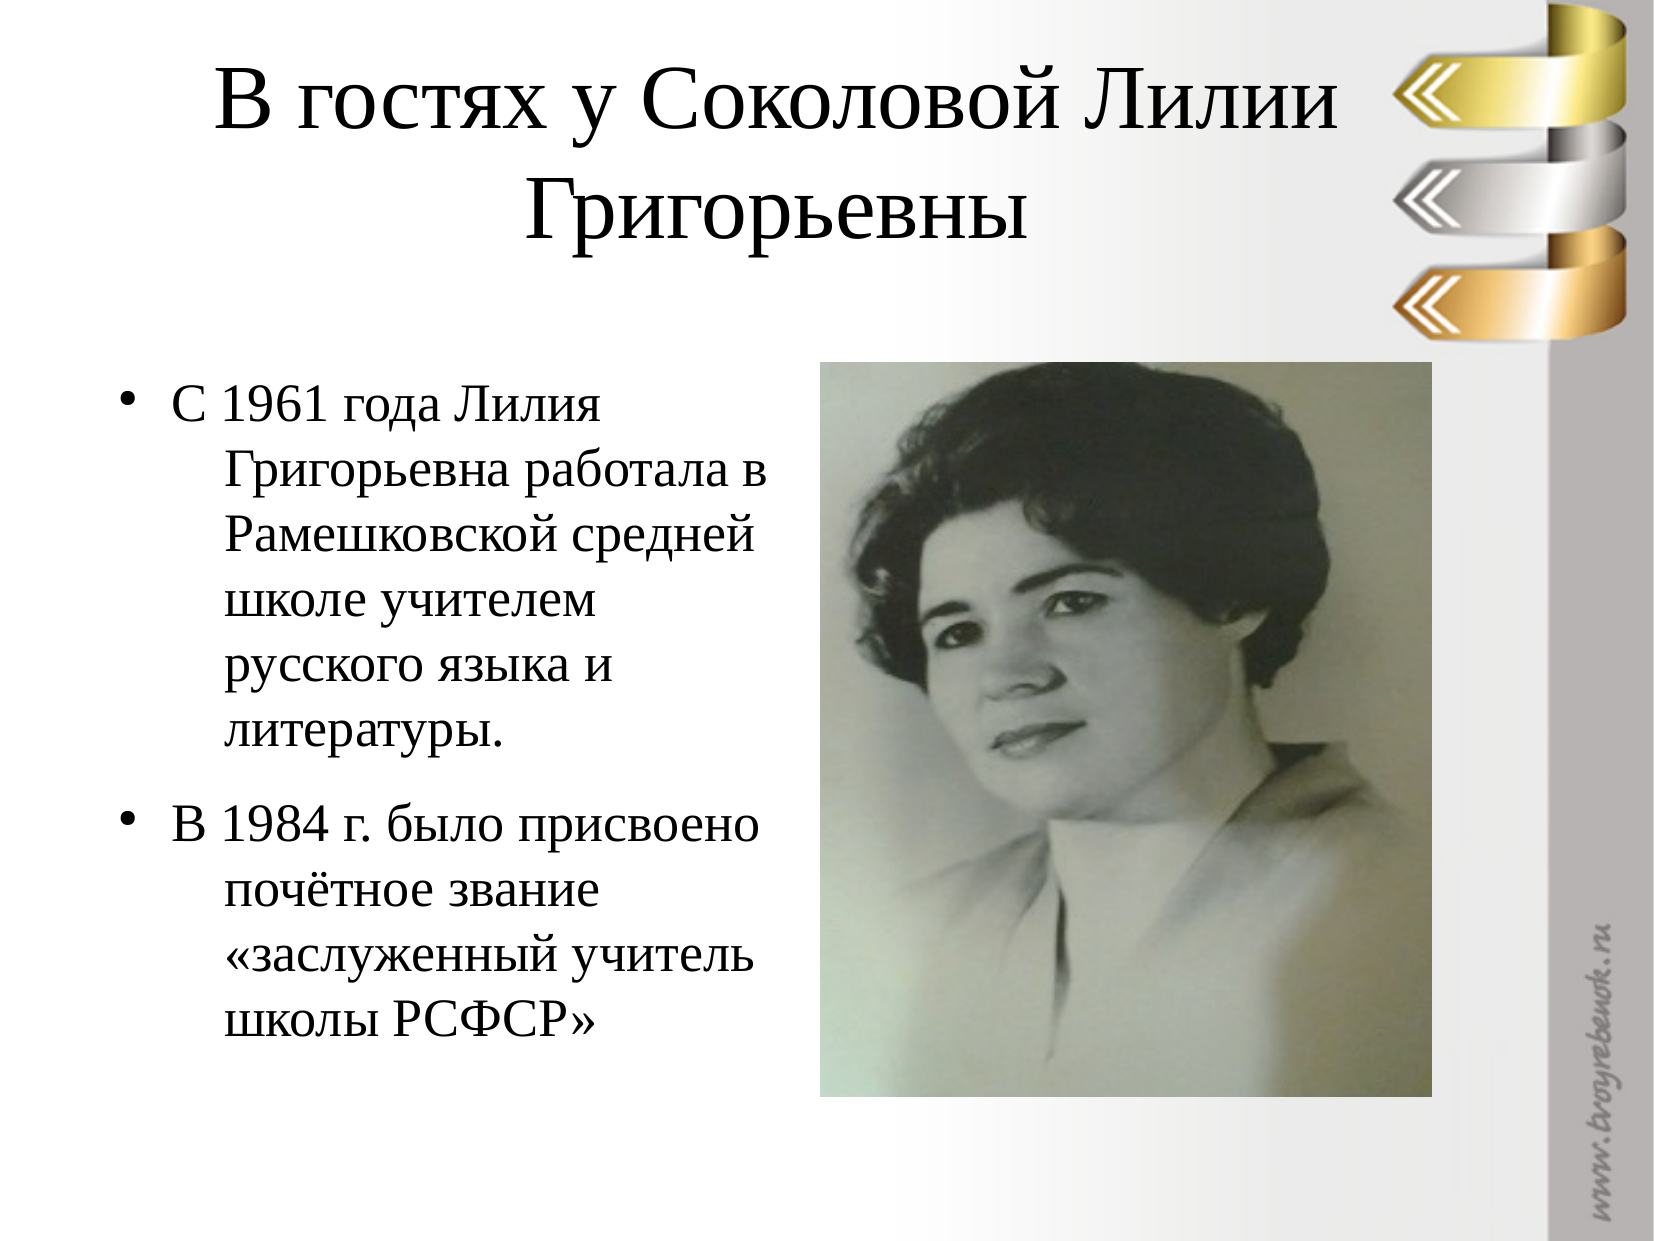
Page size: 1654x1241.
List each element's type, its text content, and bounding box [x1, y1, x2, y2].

title В гостях у Соколовой Лилии Григорьевны [33, 36, 1522, 240]
list С 1961 года Лилия Григорьевна работала в Рамешковской средней школе учителем русского языка и литературы. В 1984 г. было присвоено почётное звание «заслуженный учитель школы РСФСР» [82, 367, 774, 1122]
picture [820, 362, 1432, 1097]
